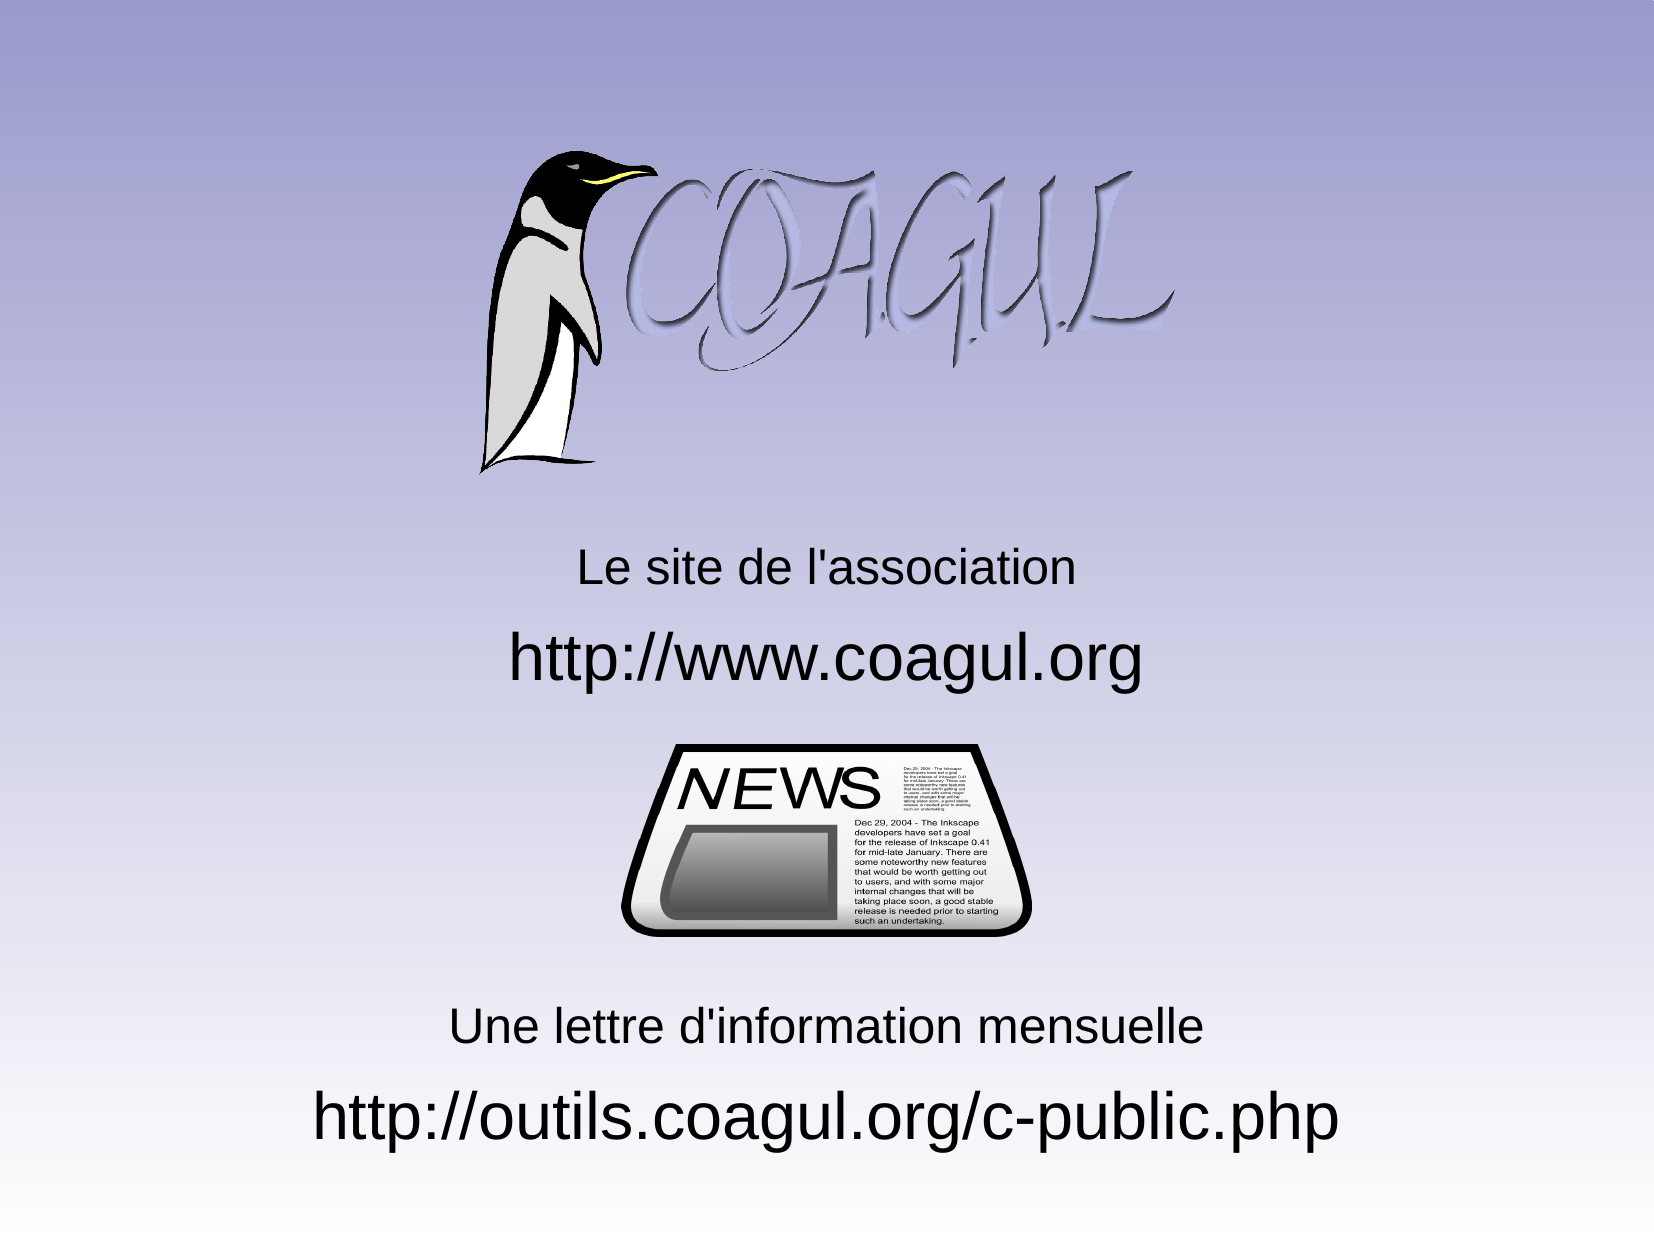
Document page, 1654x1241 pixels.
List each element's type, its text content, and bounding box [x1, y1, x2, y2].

text_box Le site de l'association http://www.coagul.org Une lettre d'information mensuelle http://outils.coagul.org/c-public.php [221, 531, 1433, 1241]
picture [621, 744, 1032, 937]
picture [454, 124, 1199, 502]
